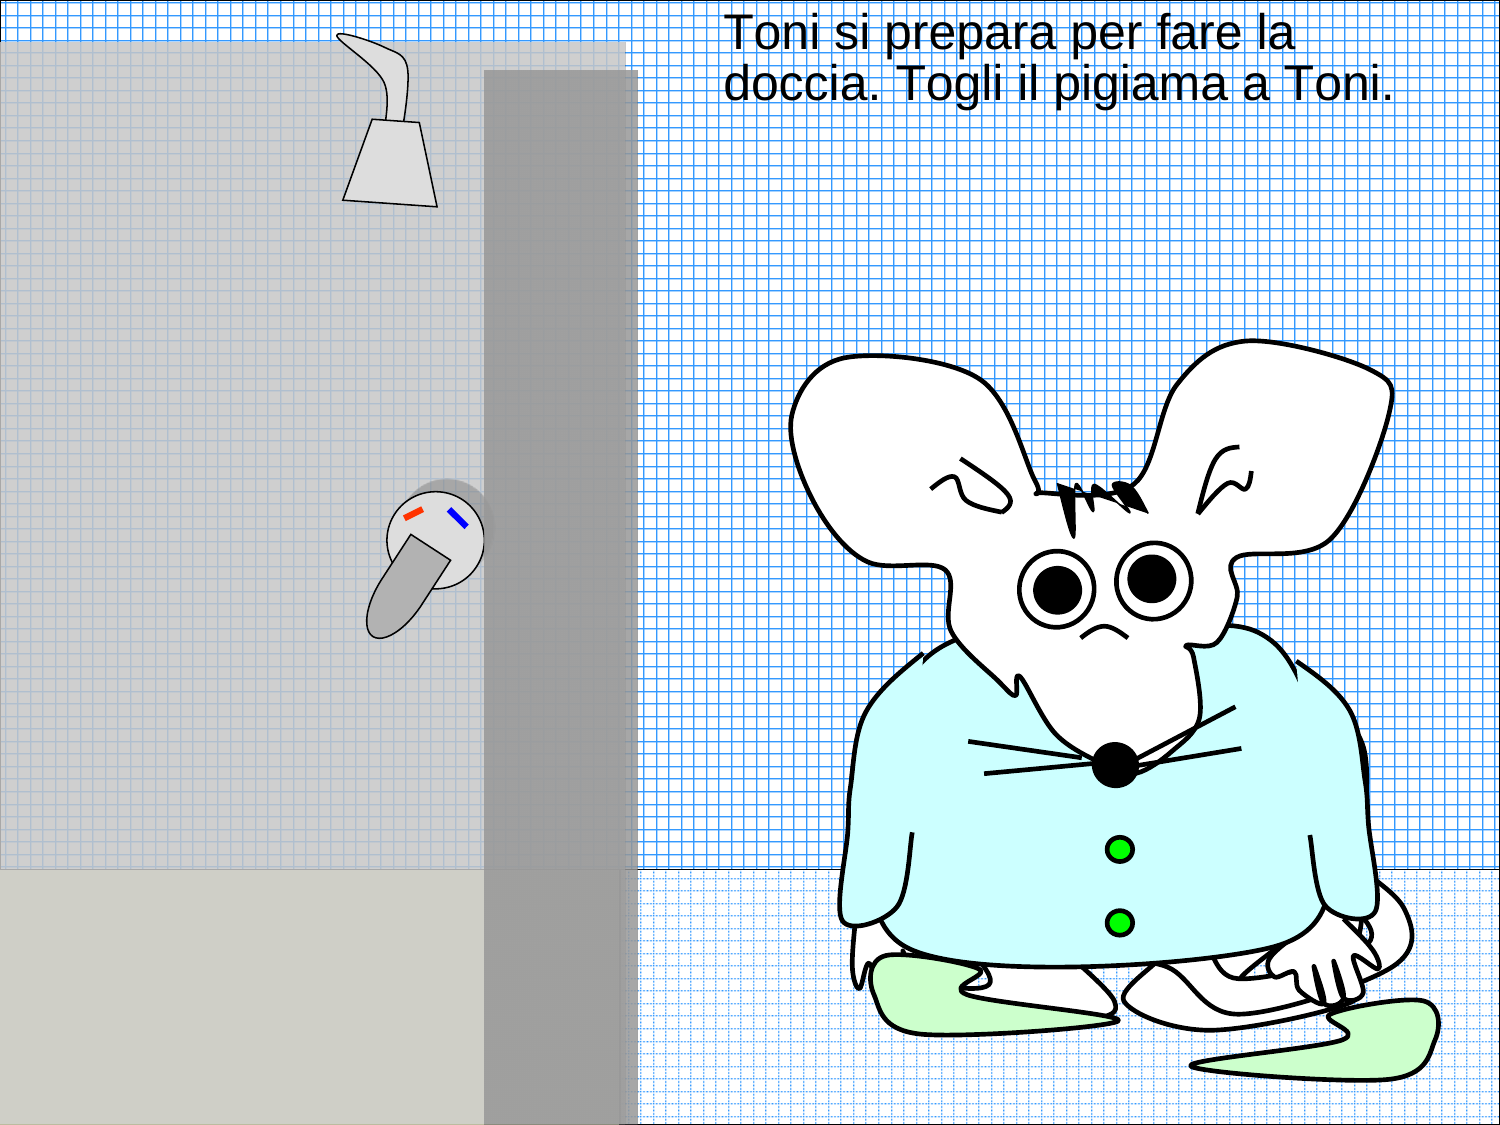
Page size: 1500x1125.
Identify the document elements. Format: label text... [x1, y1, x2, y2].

text_box [0, 0, 1500, 1125]
text_box Toni si prepara per fare la doccia. Togli il pigiama a Toni. [708, 0, 1415, 207]
